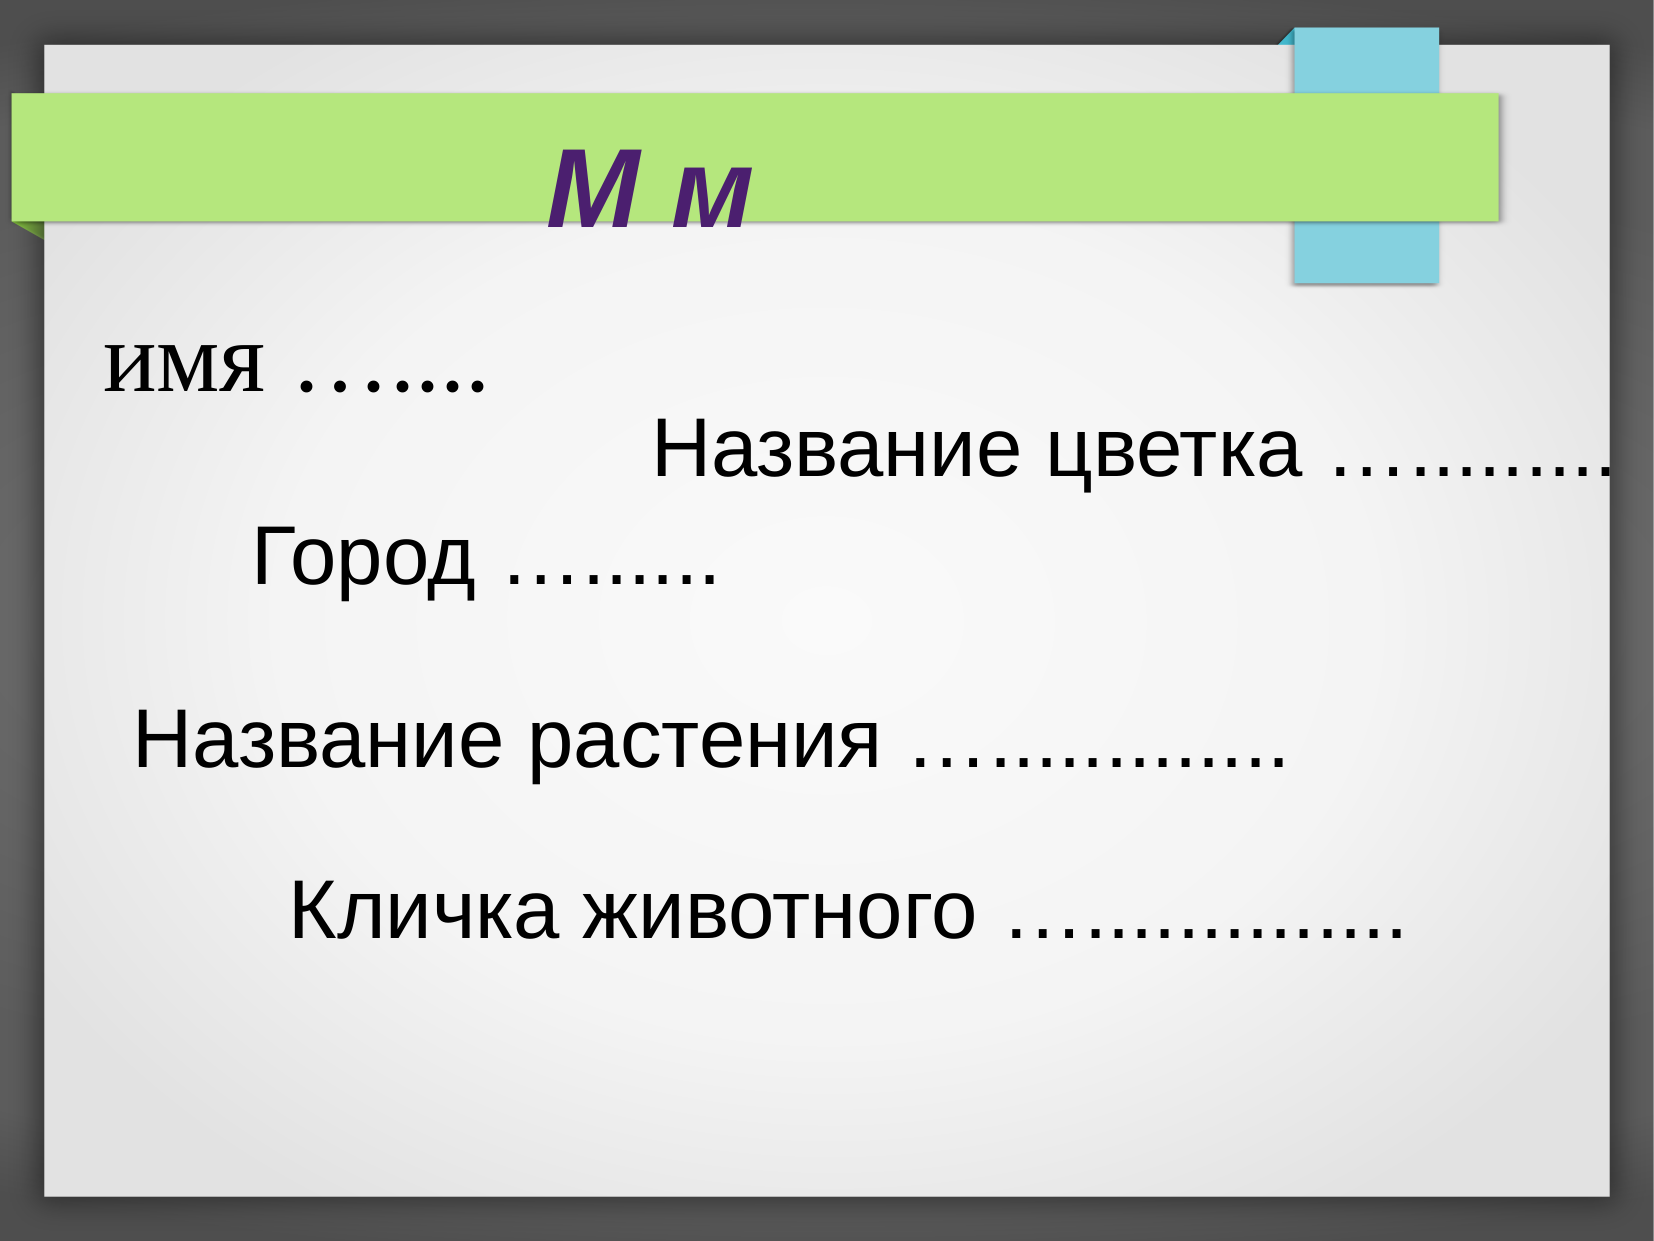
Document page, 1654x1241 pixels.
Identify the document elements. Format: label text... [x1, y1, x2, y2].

text_box имя ….... [88, 295, 562, 443]
text_box Название цветка …......... [636, 394, 1654, 502]
picture [0, 0, 1654, 1241]
text_box Город …...... [236, 501, 768, 610]
text_box Кличка животного ….............. [274, 856, 1426, 965]
text_box М м [531, 118, 1123, 296]
text_box Название растения …............. [118, 684, 1536, 827]
